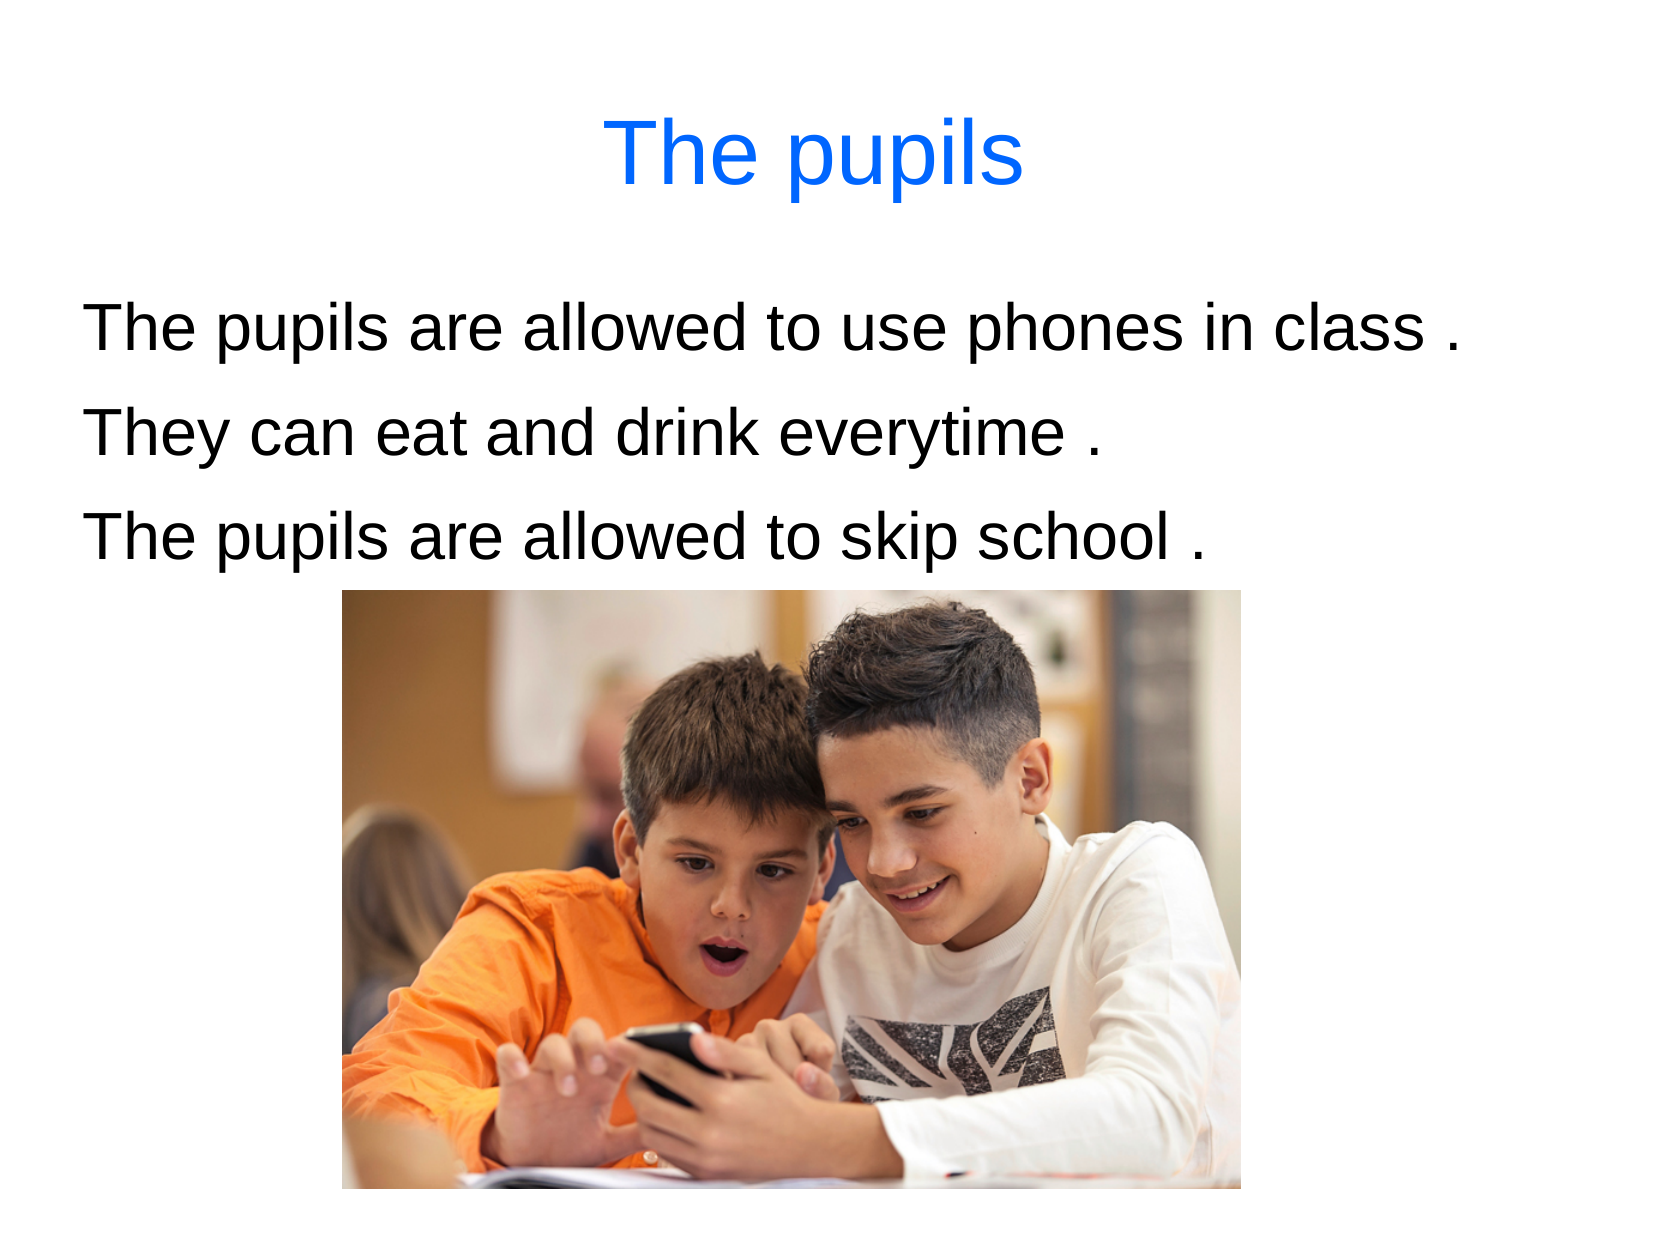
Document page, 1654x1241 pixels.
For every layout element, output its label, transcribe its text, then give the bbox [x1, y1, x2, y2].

list The pupils are allowed to use phones in class . They can eat and drink everytime . The pupils are allowed to skip school . [82, 290, 1571, 1010]
title The pupils [82, 49, 1571, 257]
picture [342, 590, 1241, 1189]
